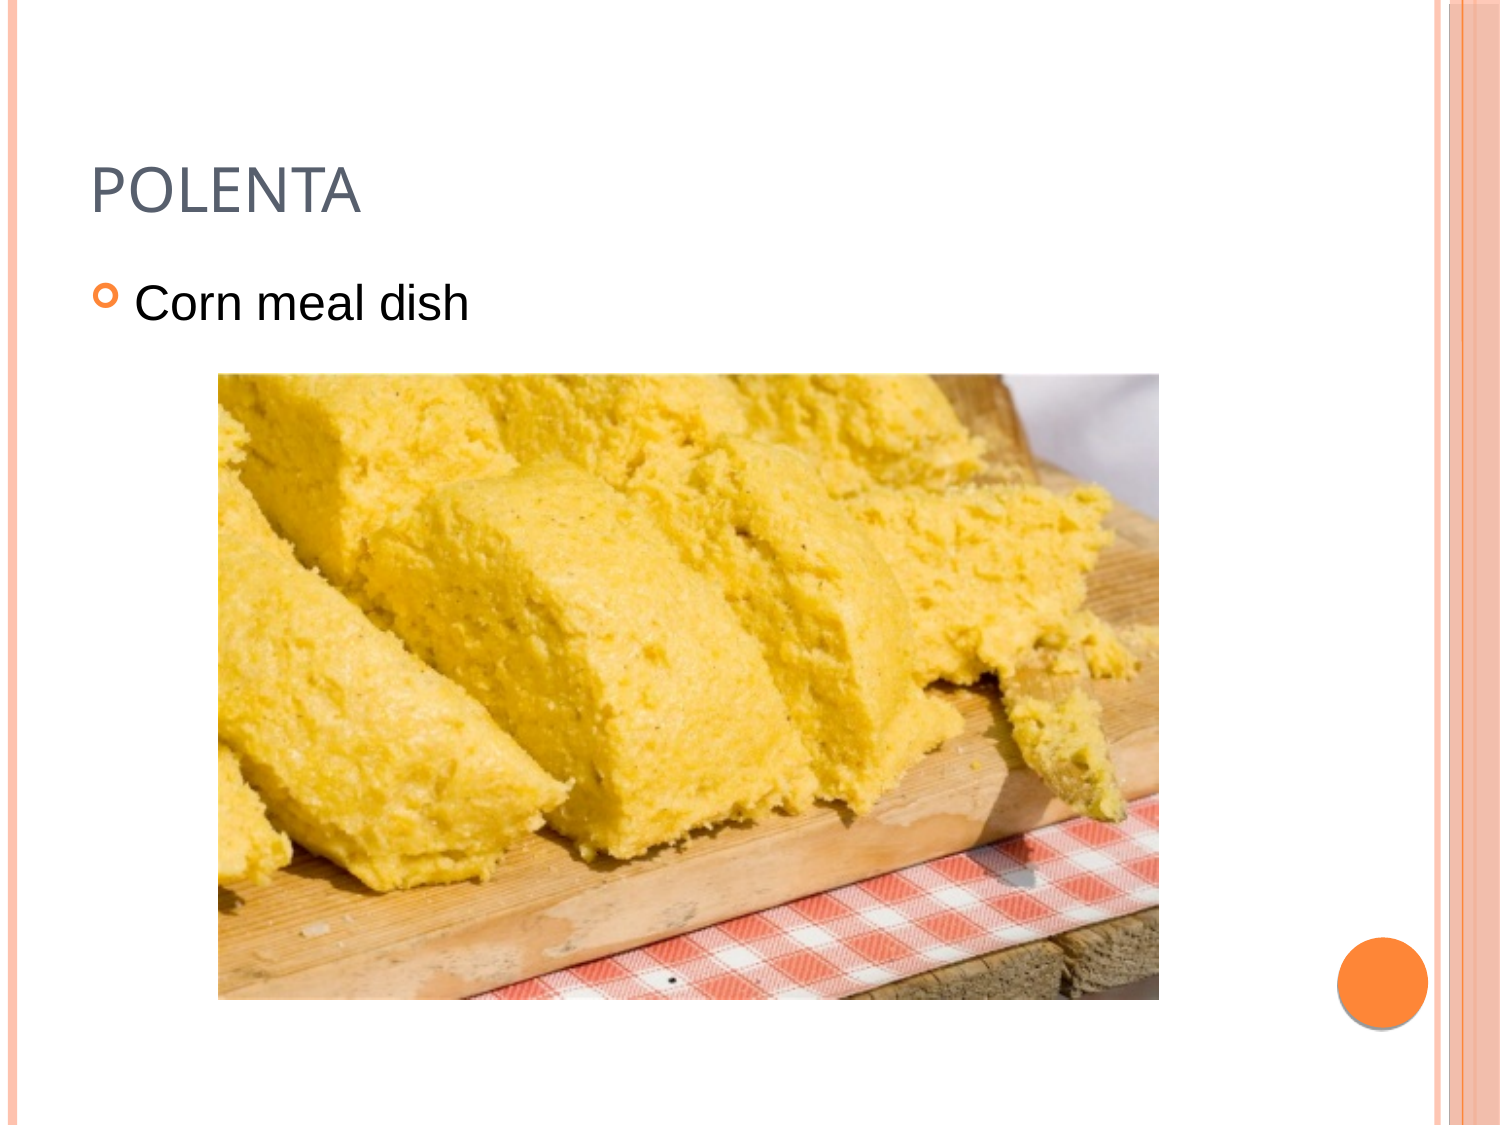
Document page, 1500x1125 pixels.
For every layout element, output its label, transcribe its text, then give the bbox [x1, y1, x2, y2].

list Corn meal dish [75, 262, 1300, 1062]
picture [218, 373, 1159, 1000]
title POLENTA [75, 45, 1300, 233]
